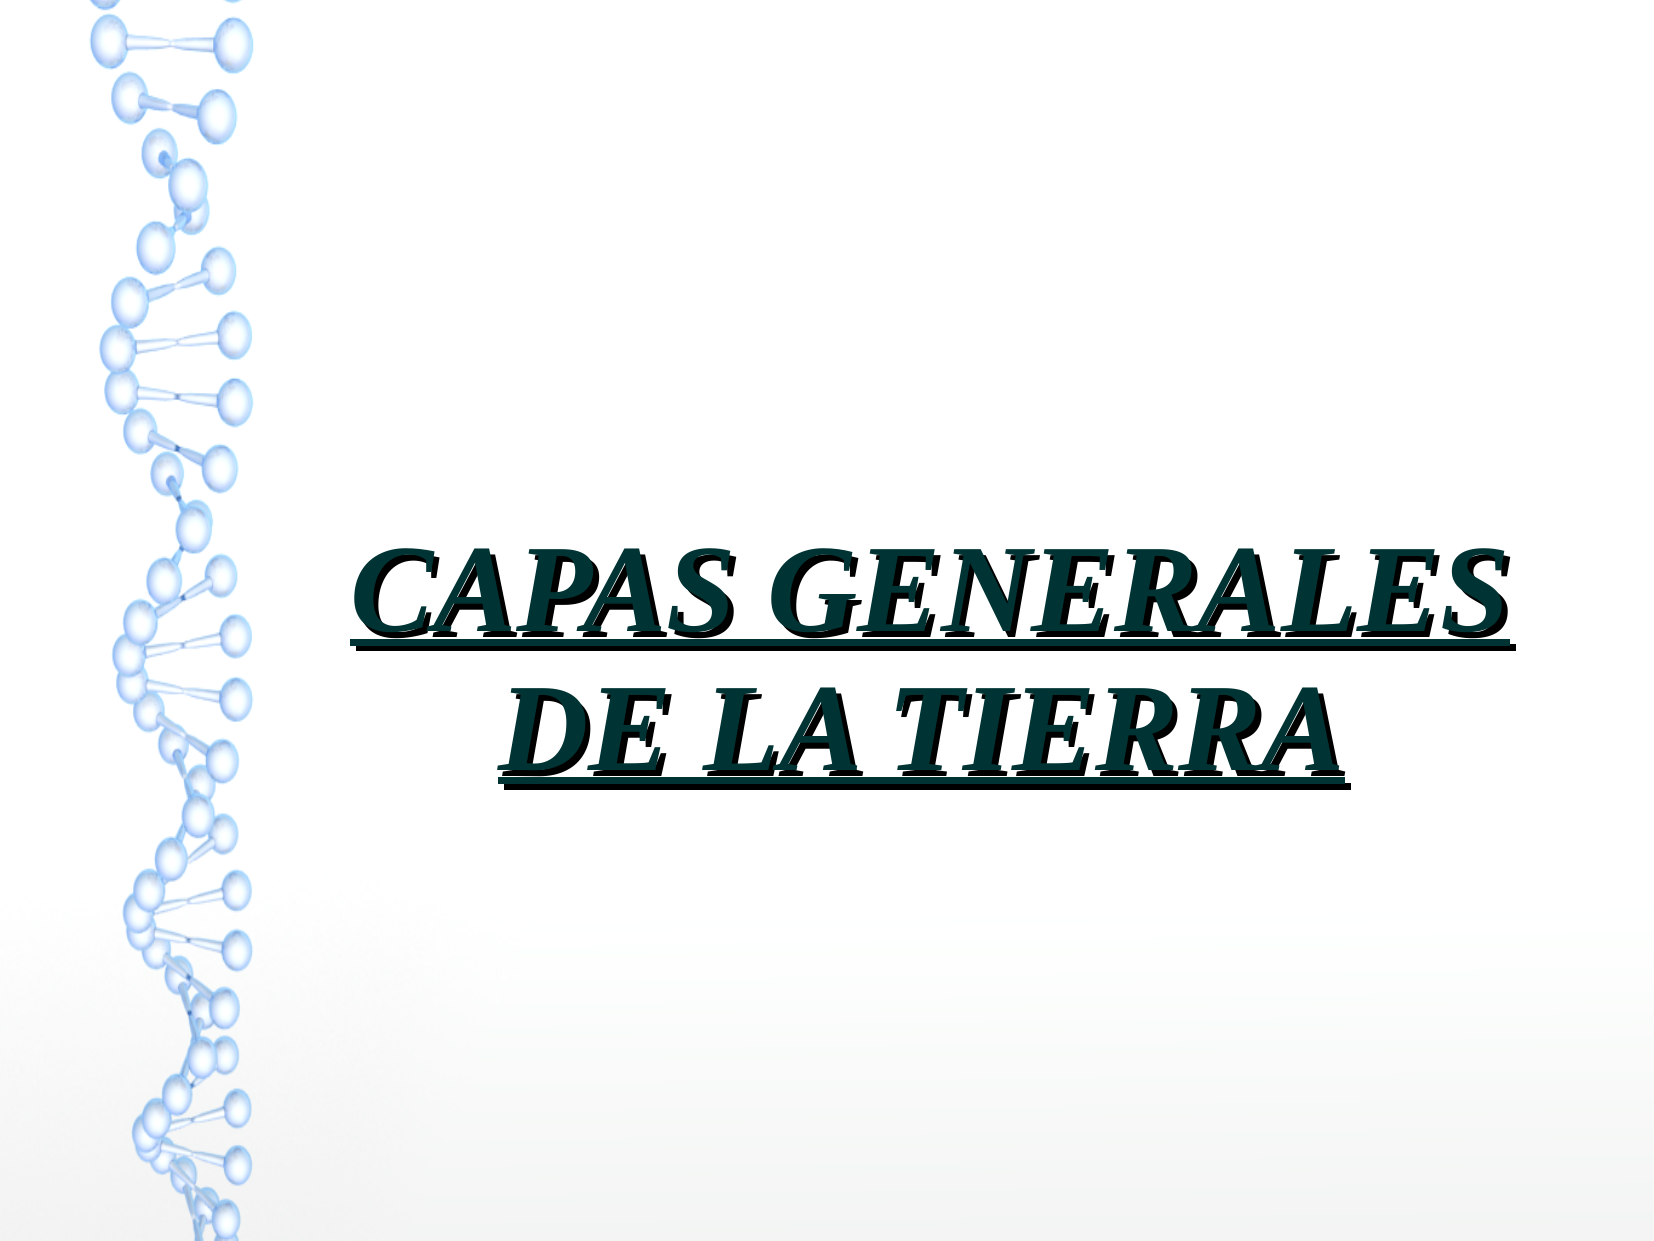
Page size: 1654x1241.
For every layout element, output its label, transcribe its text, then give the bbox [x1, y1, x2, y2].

subtitle CAPAS GENERALES DE LA TIERRA [265, 299, 1595, 1019]
picture [0, 0, 1654, 1241]
